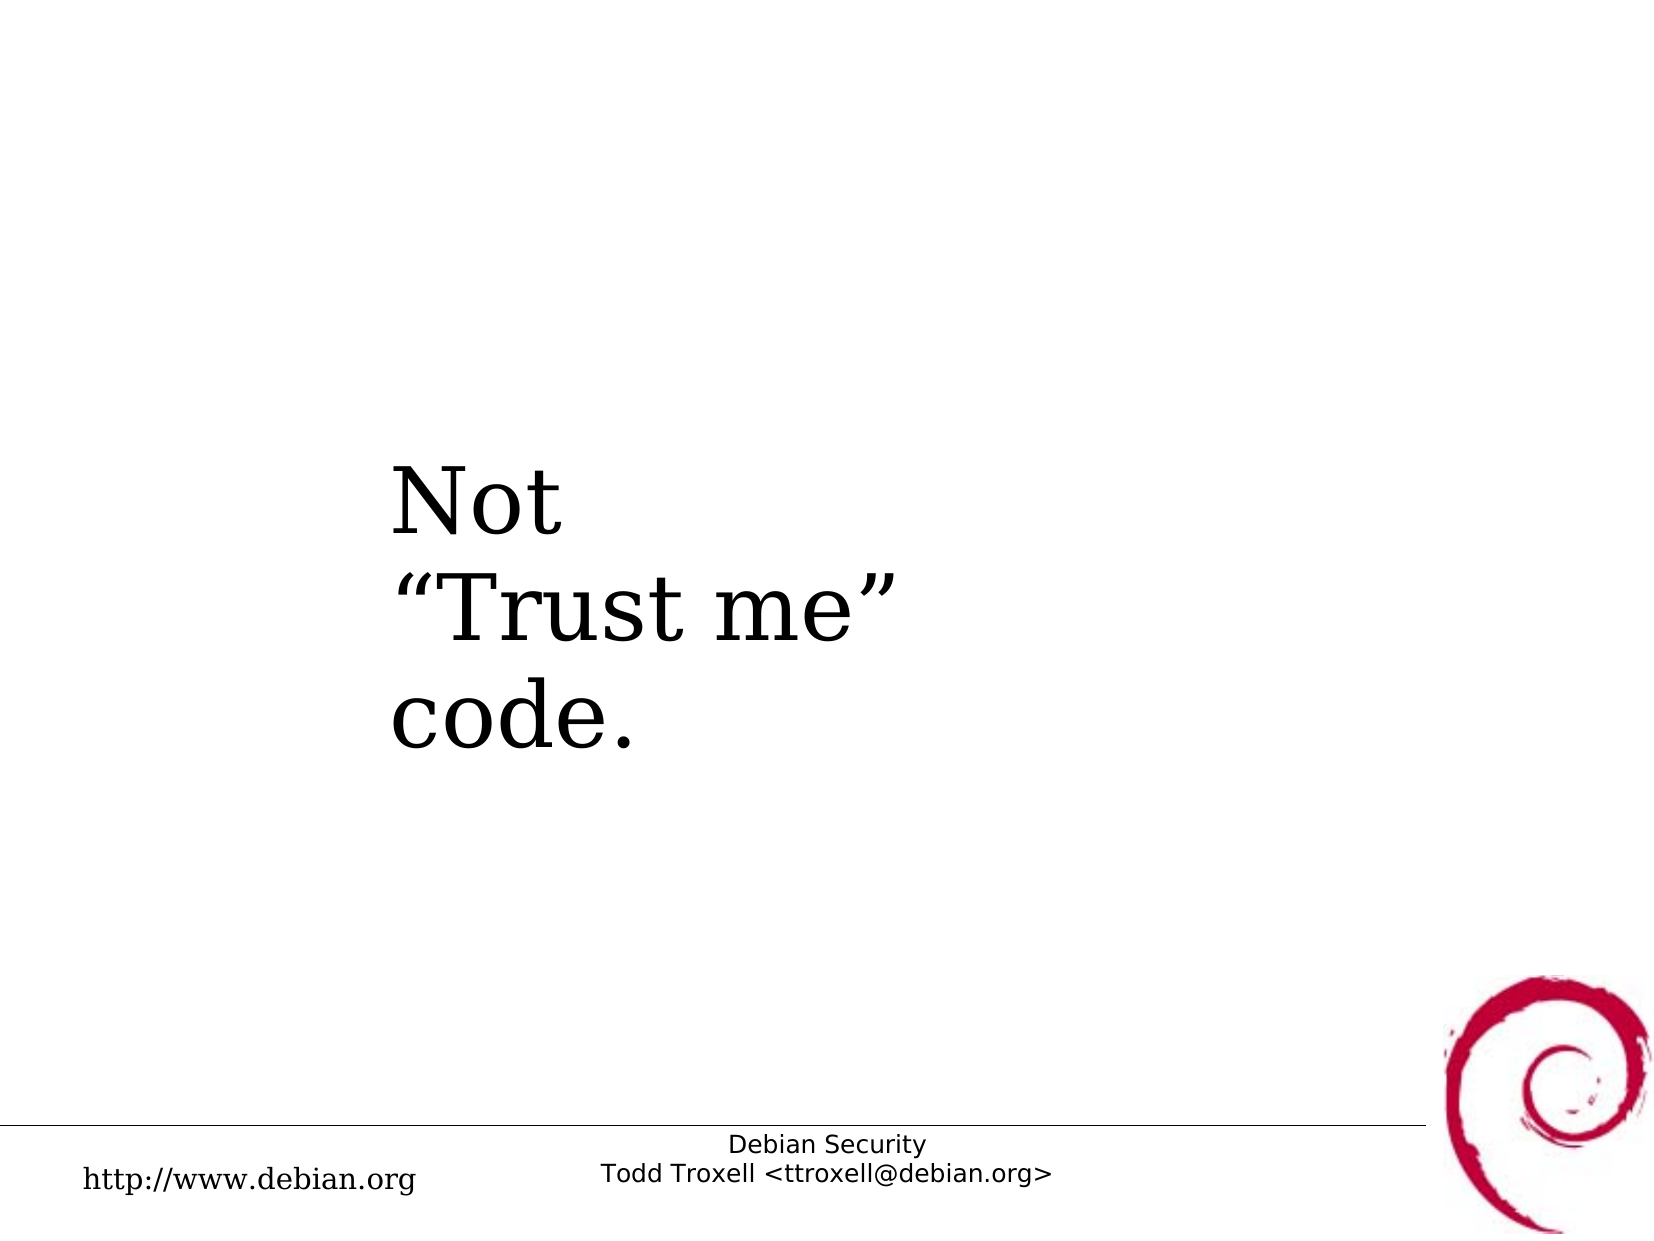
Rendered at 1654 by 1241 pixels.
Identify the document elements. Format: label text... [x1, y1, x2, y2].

text_box Not “Trust me” code. [375, 440, 1088, 863]
picture [1443, 975, 1654, 1234]
